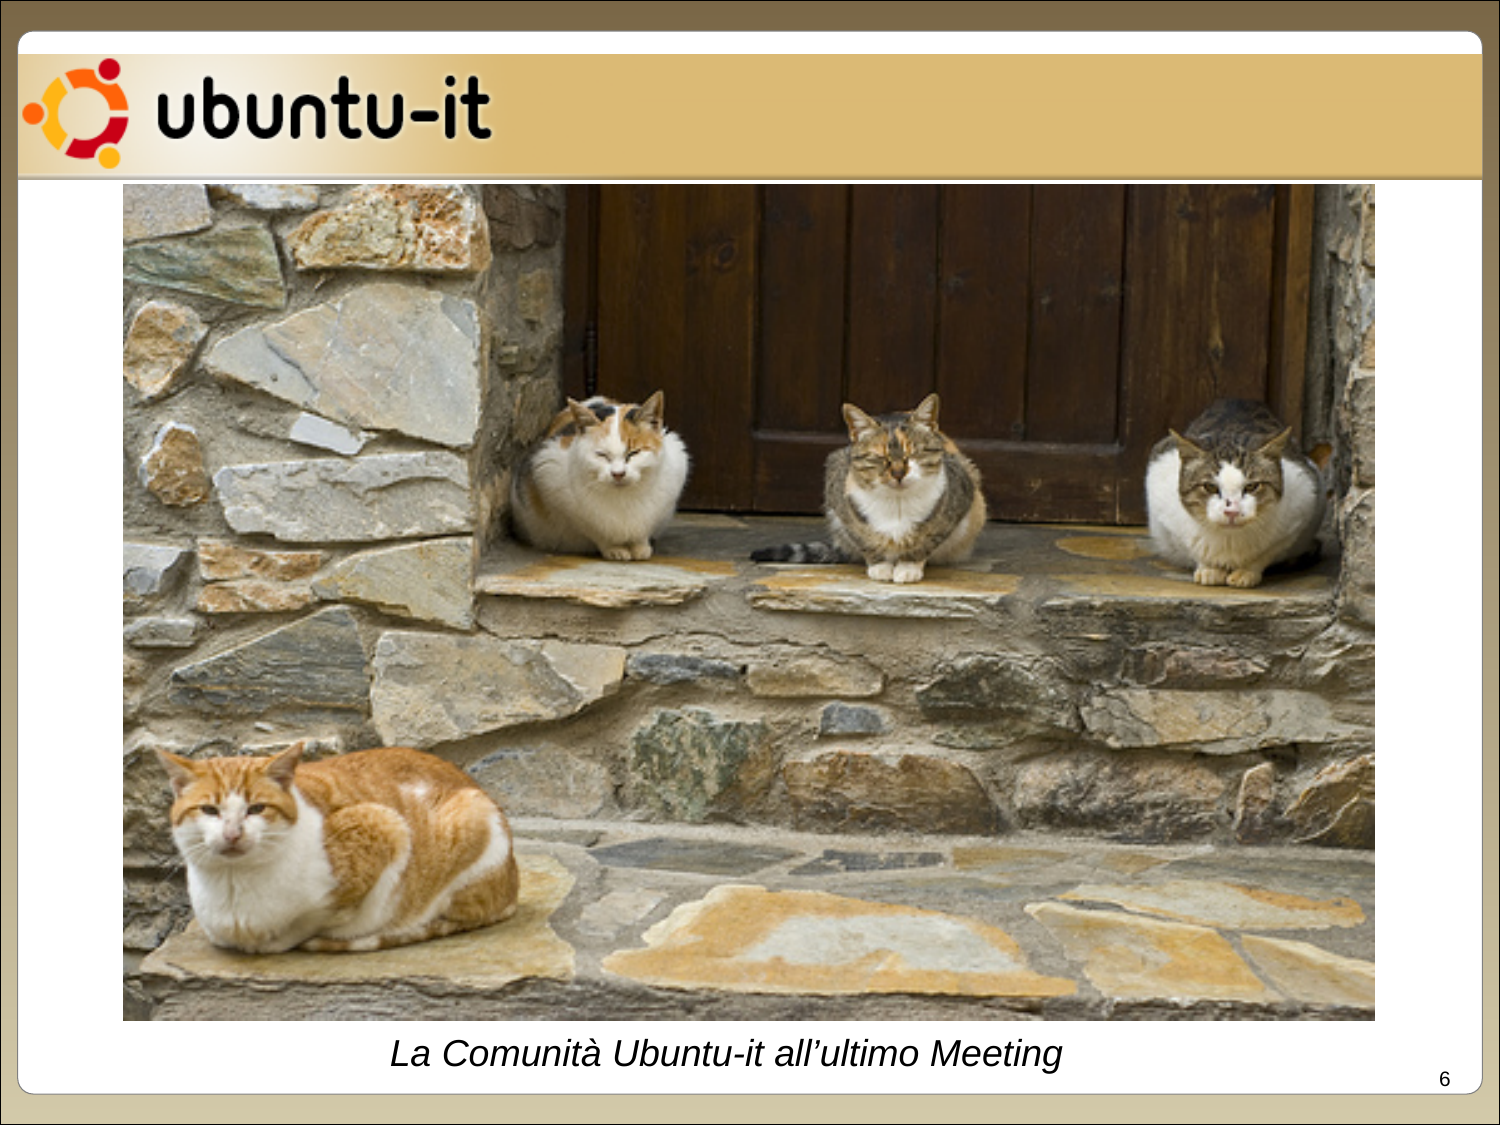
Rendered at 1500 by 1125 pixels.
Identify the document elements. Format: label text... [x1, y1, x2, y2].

picture [18, 54, 1483, 180]
picture [123, 184, 1375, 1021]
title La Comunità Ubuntu-it all’ultimo Meeting [0, 1011, 1453, 1095]
